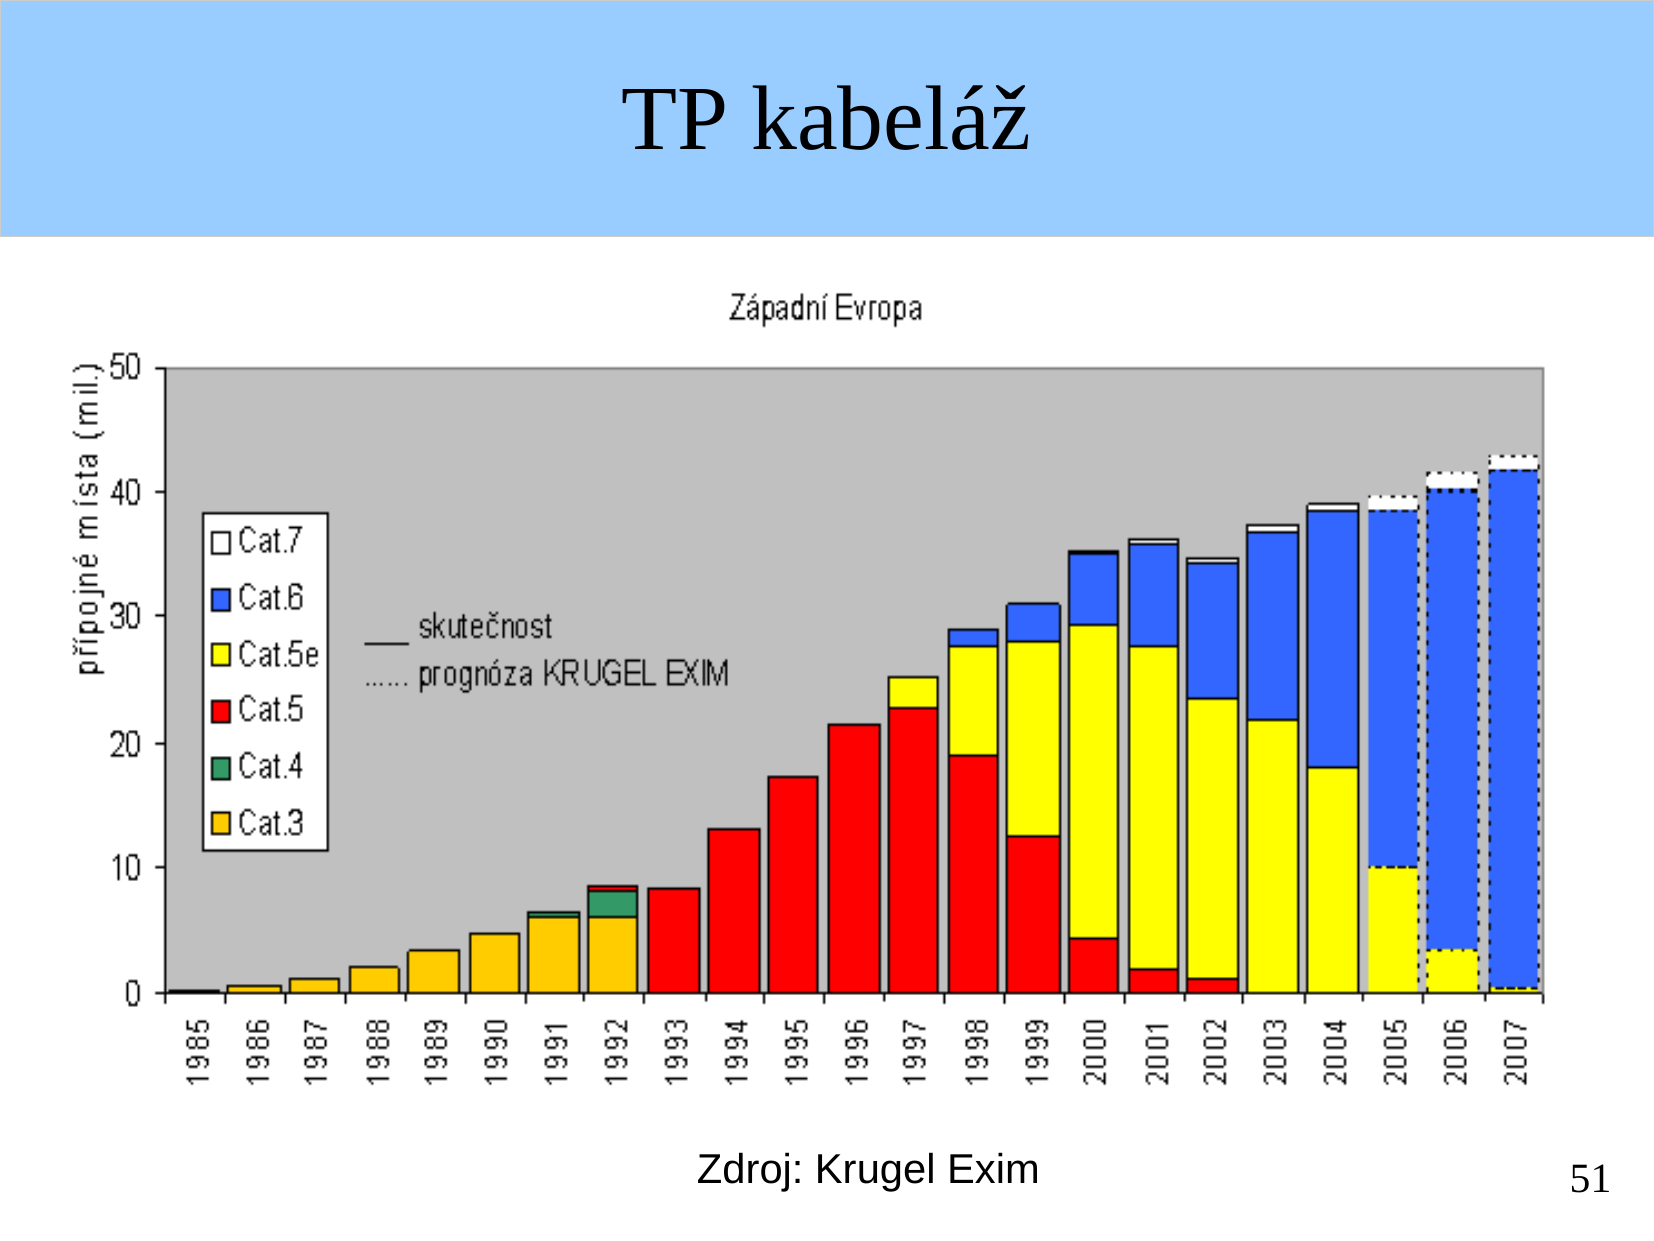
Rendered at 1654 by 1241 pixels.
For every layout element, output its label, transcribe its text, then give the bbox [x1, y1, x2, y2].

title TP kabeláž [0, 0, 1654, 237]
text_box Zdroj: Krugel Exim [696, 1145, 978, 1198]
picture [29, 242, 1625, 1128]
